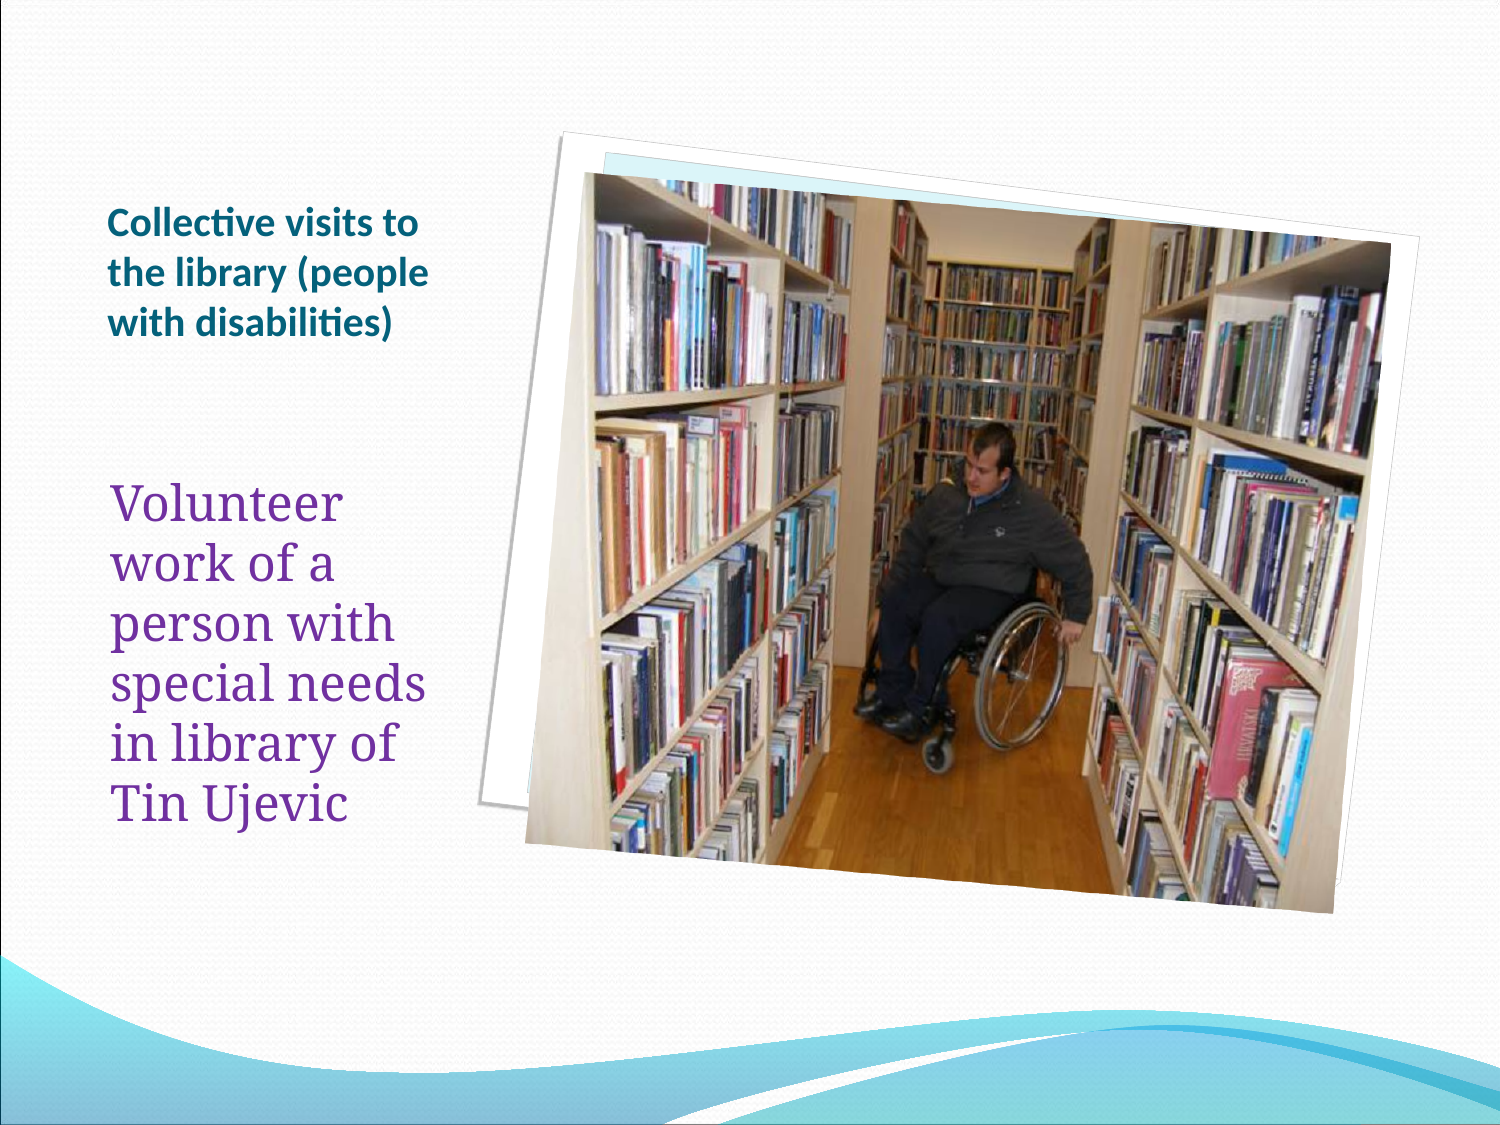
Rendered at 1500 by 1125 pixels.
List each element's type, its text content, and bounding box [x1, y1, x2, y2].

text_box [603, 152, 1192, 224]
list Volunteer work of a person with special needs in library of Tin Ujevic [99, 463, 463, 822]
picture [0, 0, 1500, 1125]
title Collective visits to the library (people with disabilities) [99, 137, 463, 453]
